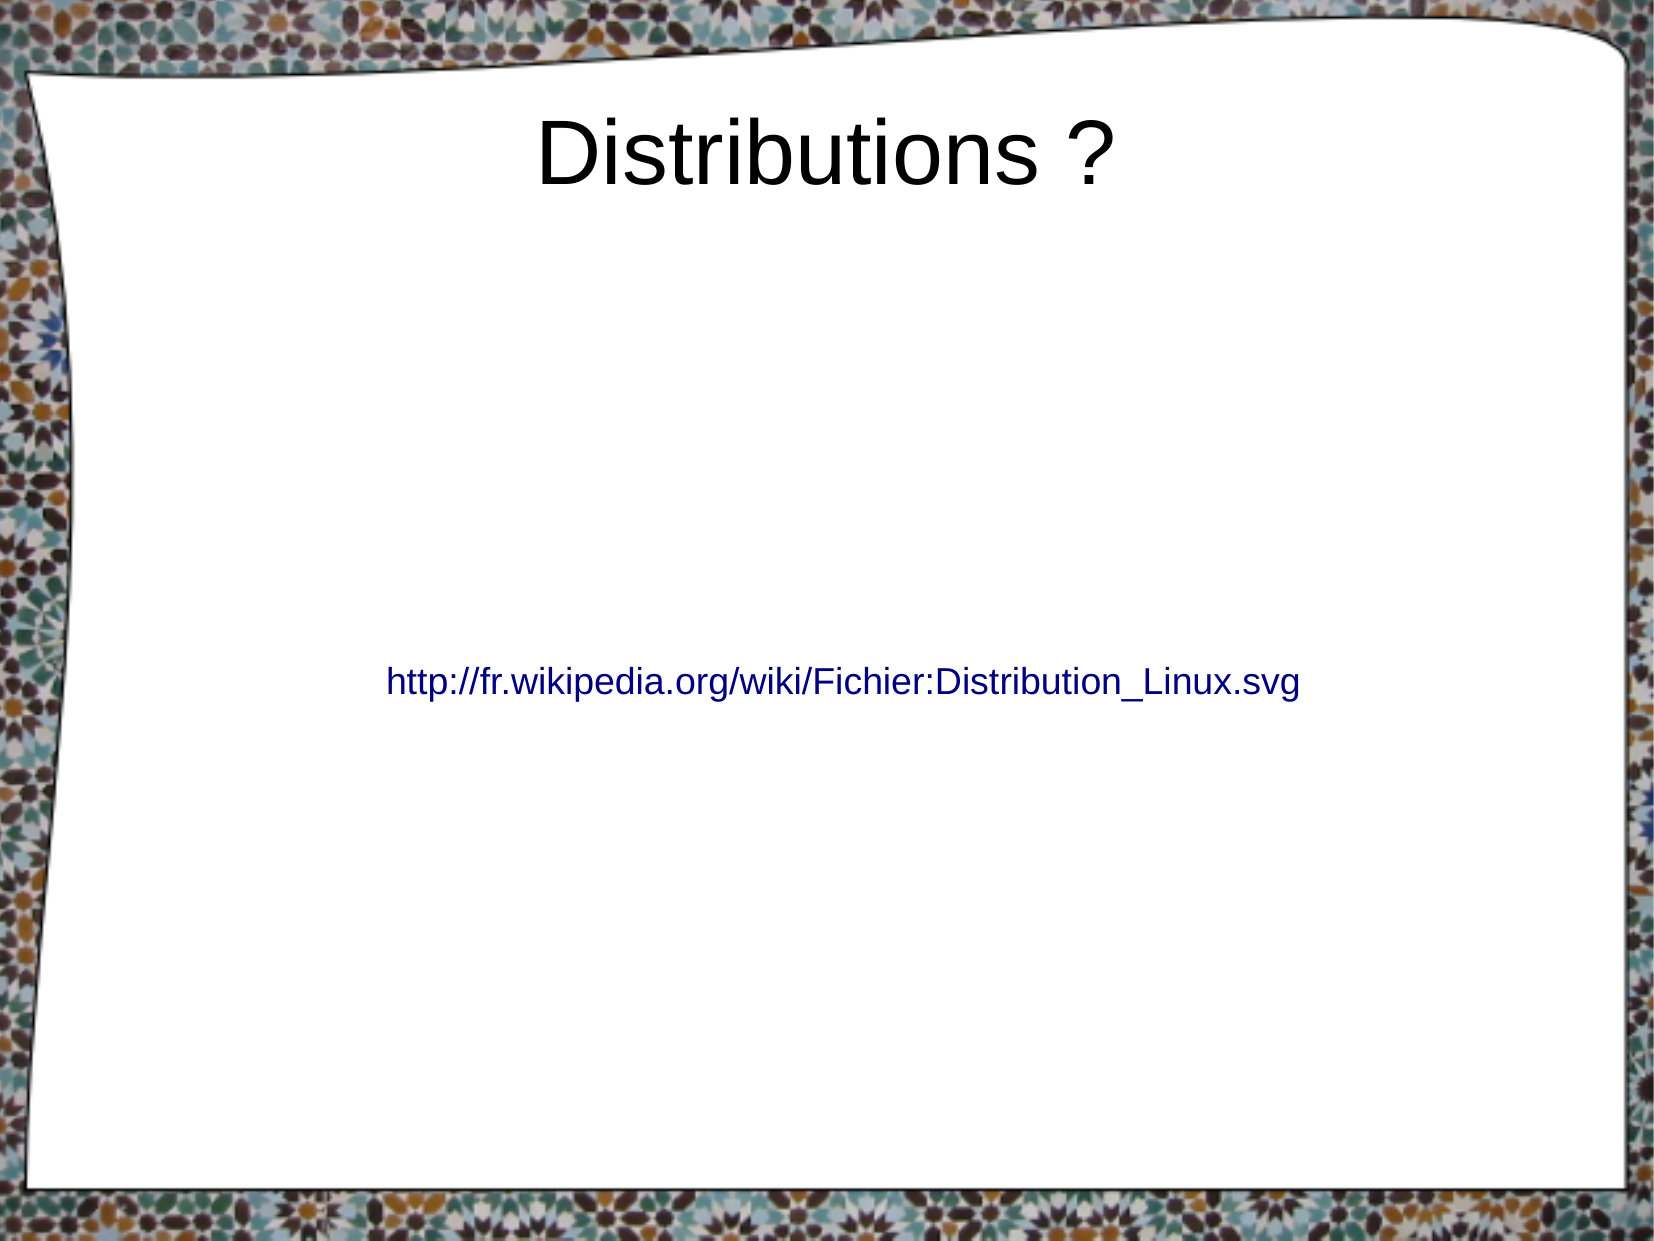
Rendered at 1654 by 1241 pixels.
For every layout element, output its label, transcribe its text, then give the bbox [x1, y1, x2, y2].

picture [0, 0, 1654, 1241]
text_box http://fr.wikipedia.org/wiki/Fichier:Distribution_Linux.svg [371, 653, 1317, 711]
title Distributions ? [82, 49, 1571, 257]
